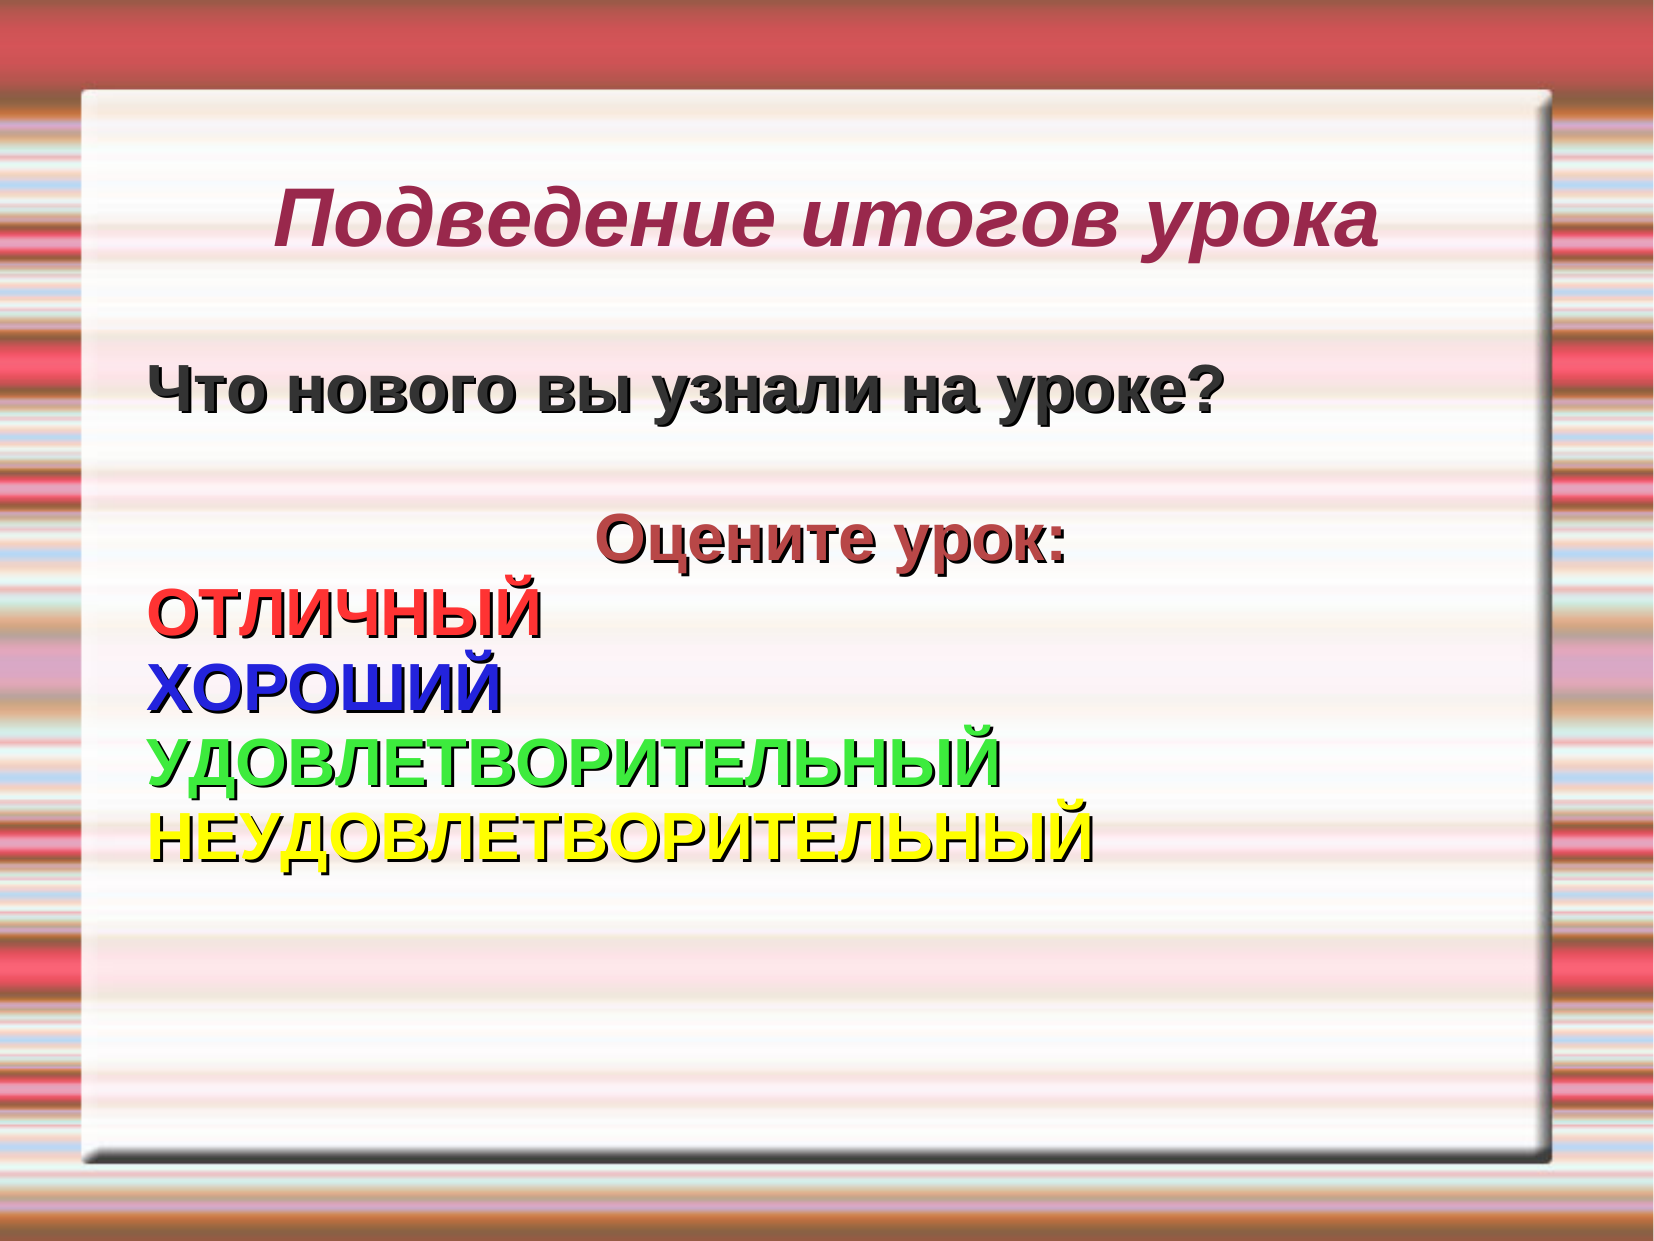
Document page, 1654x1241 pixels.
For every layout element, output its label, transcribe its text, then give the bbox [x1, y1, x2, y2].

title Подведение итогов урока [121, 122, 1534, 315]
picture [0, 0, 1654, 1241]
list Что нового вы узнали на уроке? Оцените урок: ОТЛИЧНЫЙ ХОРОШИЙ УДОВЛЕТВОРИТЕЛЬНЫЙ НЕУДОВЛЕТВОРИТЕЛЬНЫЙ [134, 350, 1516, 1118]
